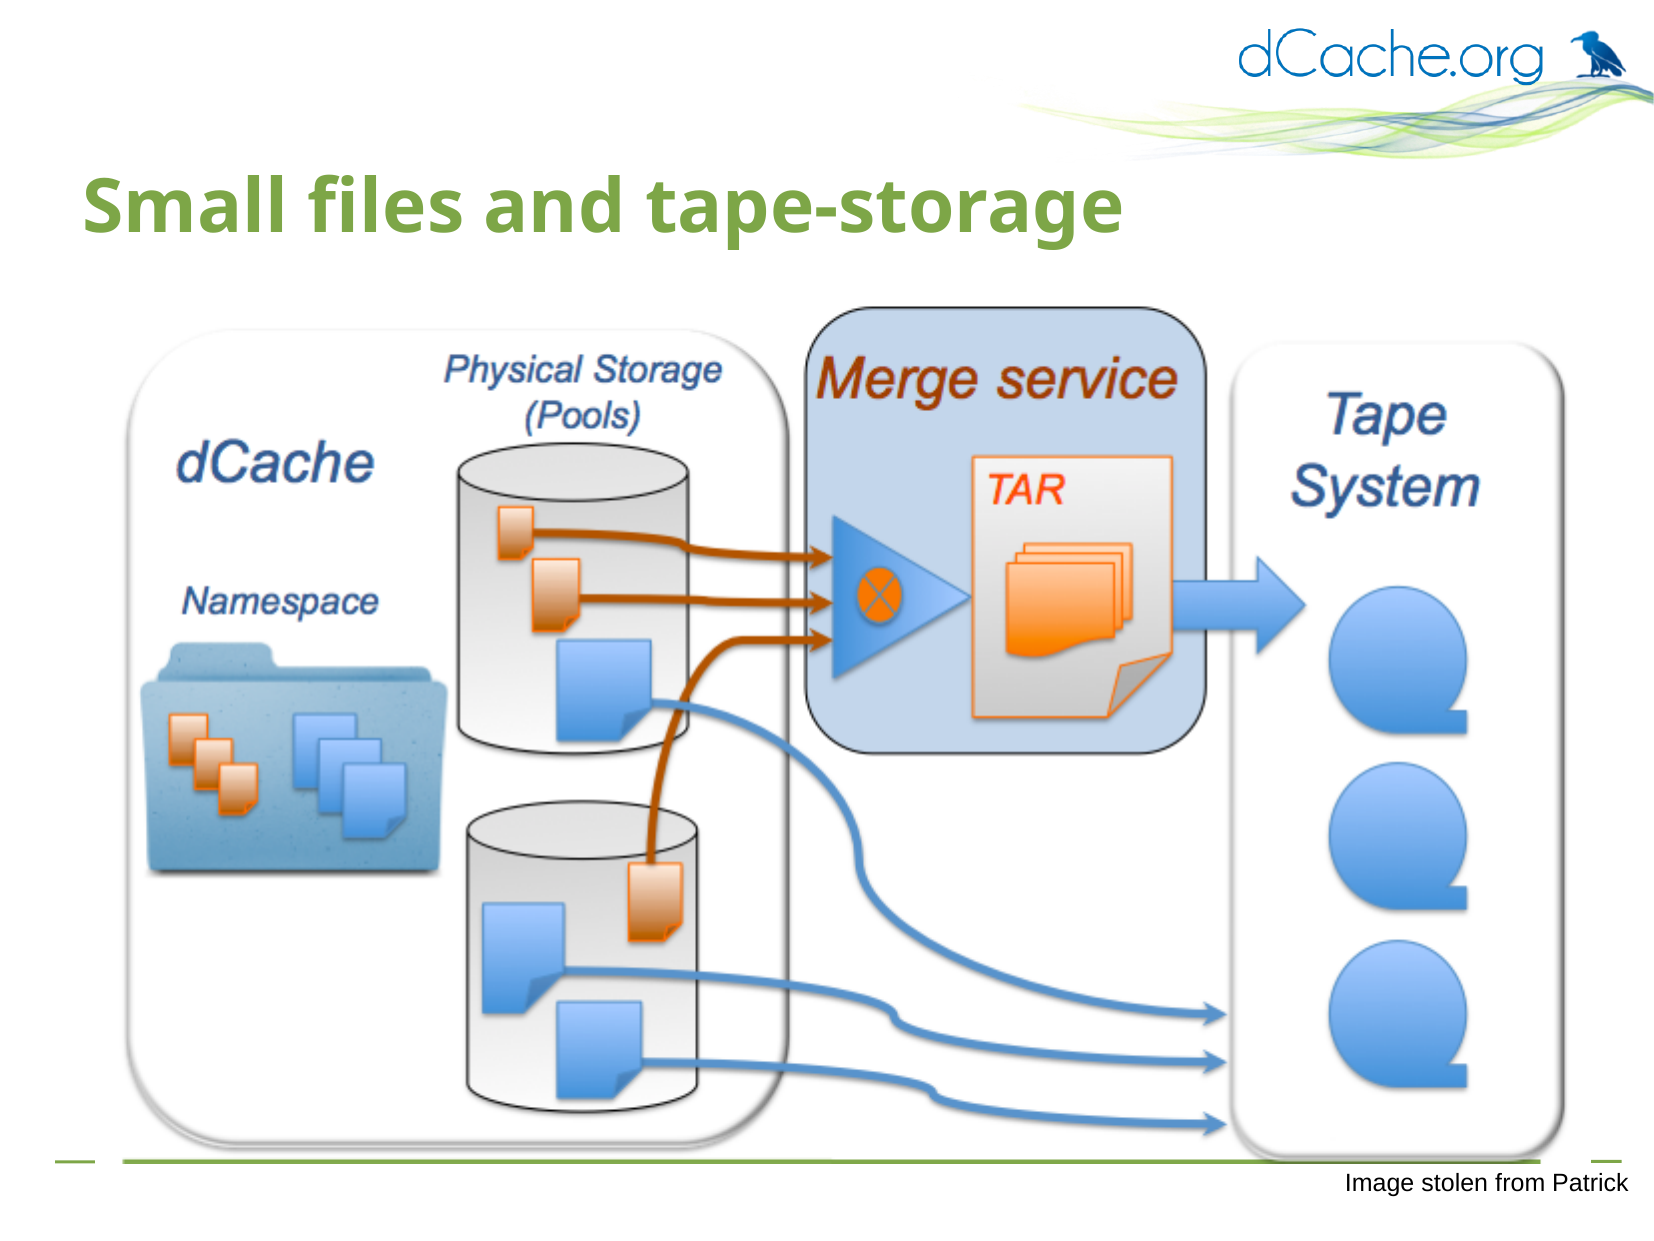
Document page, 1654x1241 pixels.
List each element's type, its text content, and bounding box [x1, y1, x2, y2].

text_box Image stolen from Patrick [1183, 1160, 1645, 1210]
picture [95, 295, 1591, 1164]
title Small files and tape-storage [82, 155, 1605, 252]
picture [956, 16, 1654, 169]
